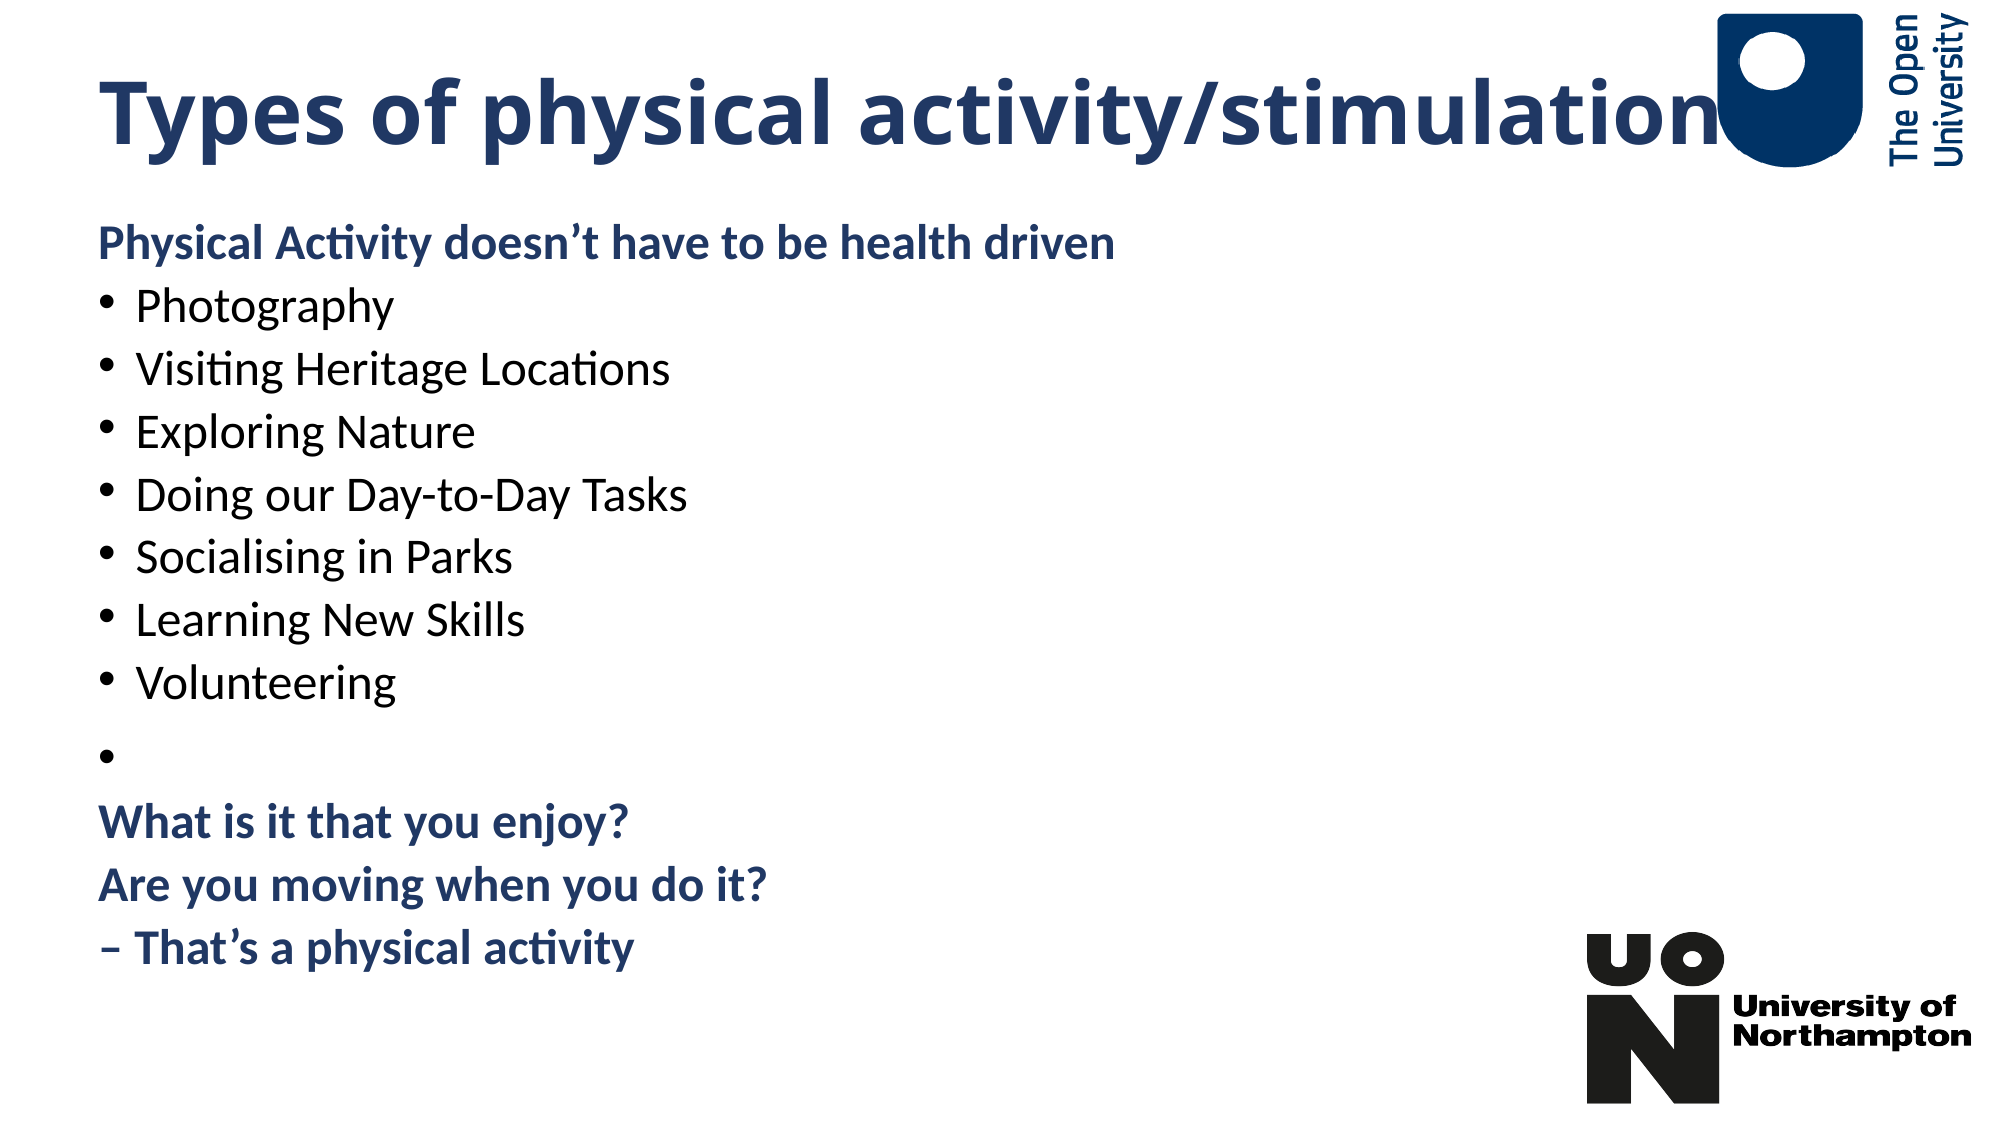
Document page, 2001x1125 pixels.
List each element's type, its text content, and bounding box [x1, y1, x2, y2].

picture [1716, 10, 1971, 170]
picture [1444, 810, 2000, 1125]
title Types of physical activity/stimulation [83, 60, 1809, 218]
list Physical Activity doesn’t have to be health driven Photography Visiting Heritage Locations Exploring Nature Doing our Day-to-Day Tasks Socialising in Parks Learning New Skills Volunteering What is it that you enjoy? Are you moving when you do it? – That’s a physical activity [83, 218, 1863, 1115]
